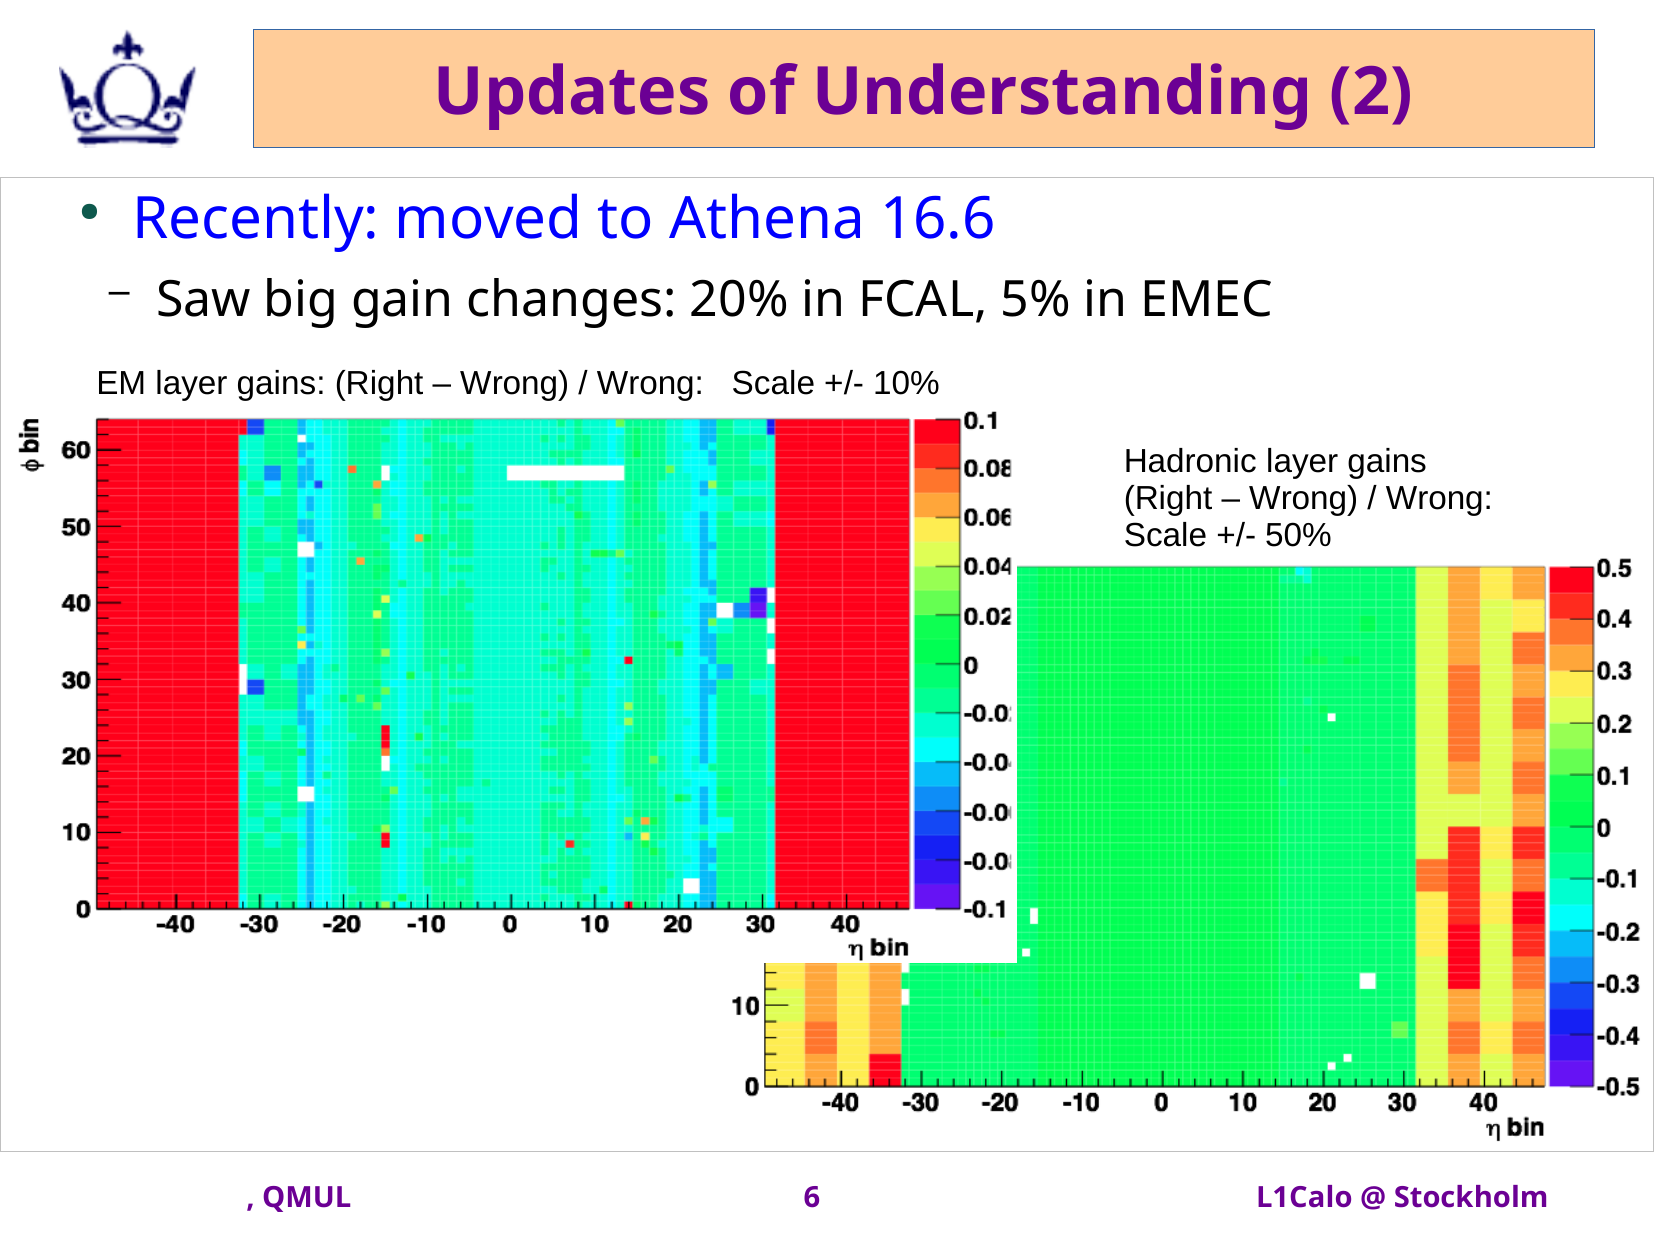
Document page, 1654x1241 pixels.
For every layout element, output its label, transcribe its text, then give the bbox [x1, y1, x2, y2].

text_box EM layer gains: (Right – Wrong) / Wrong: Scale +/- 10% [96, 364, 941, 403]
picture [59, 29, 200, 148]
title Updates of Understanding (2) [253, 29, 1595, 148]
list Recently: moved to Athena 16.6 Saw big gain changes: 20% in FCAL, 5% in EMEC [61, 181, 1605, 349]
text_box Hadronic layer gains (Right – Wrong) / Wrong: Scale +/- 50% [1123, 442, 1493, 558]
picture [15, 407, 1644, 1145]
